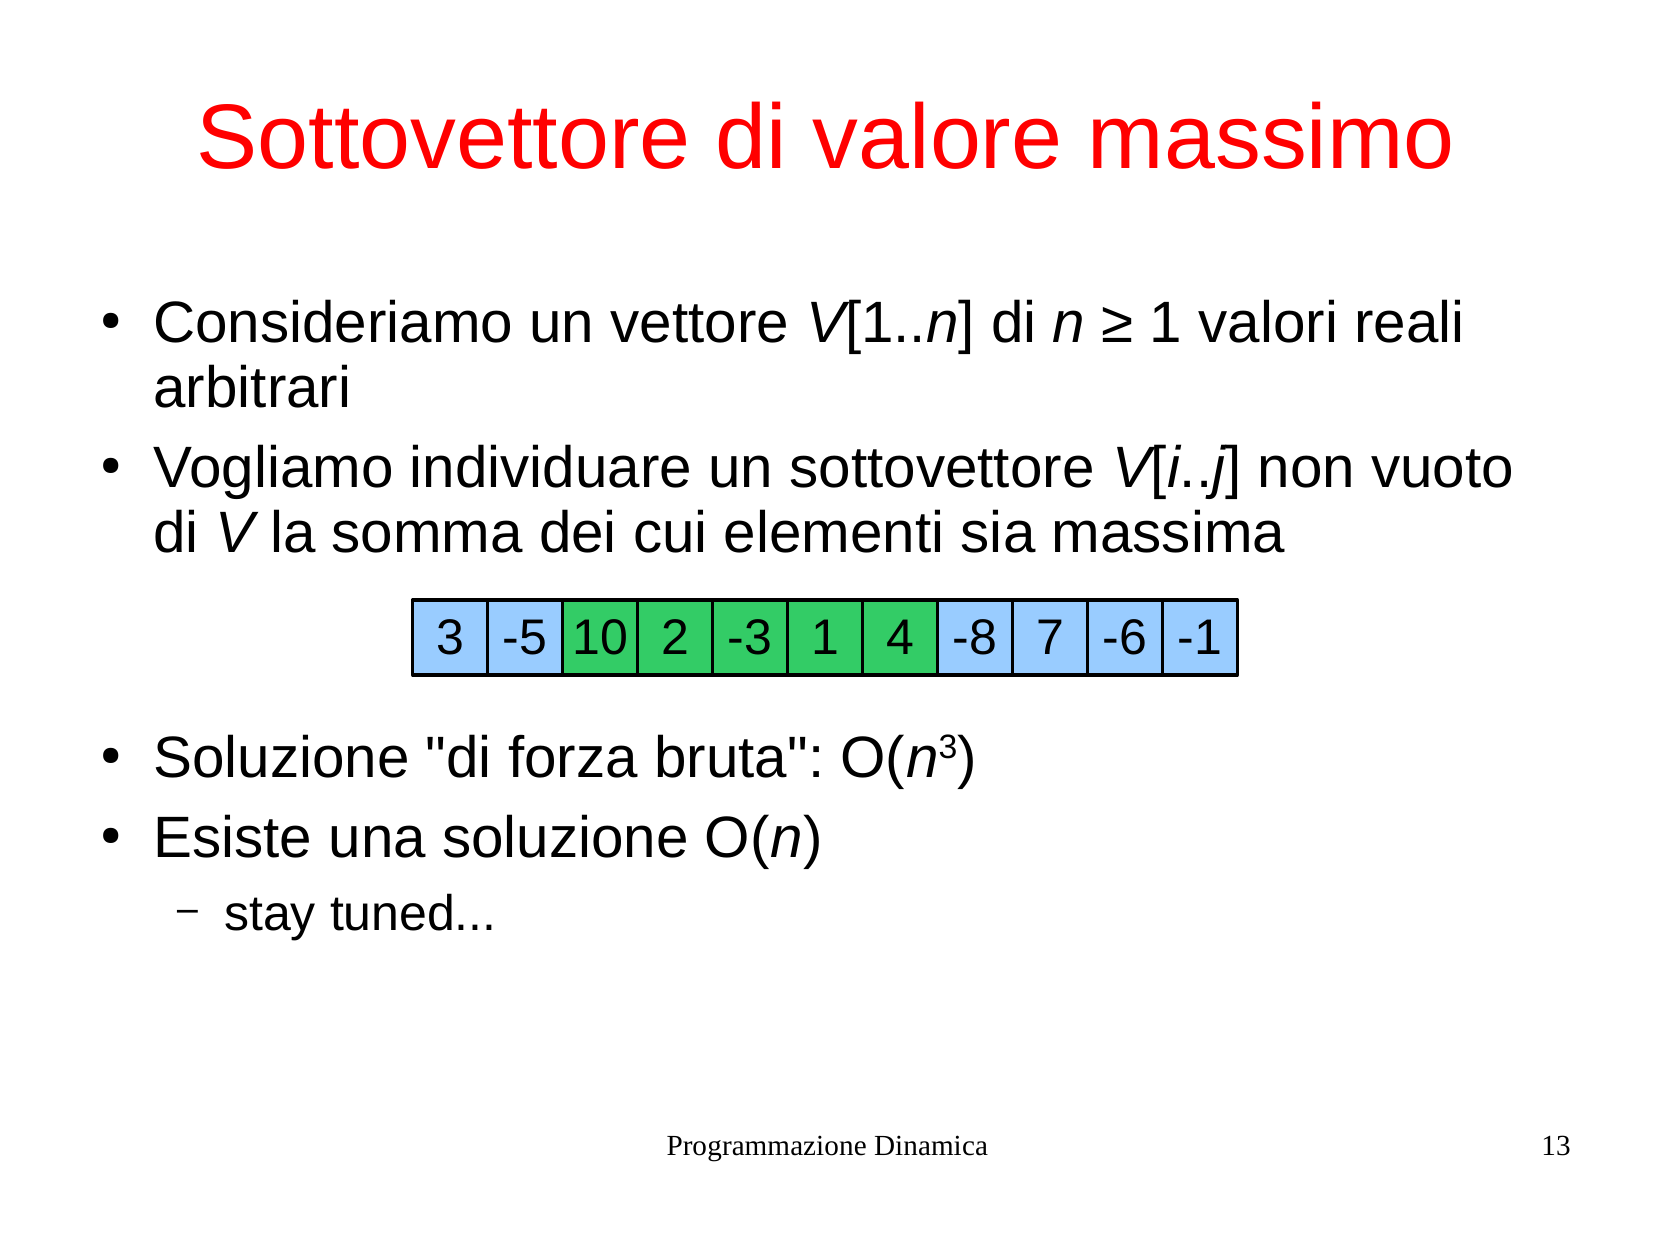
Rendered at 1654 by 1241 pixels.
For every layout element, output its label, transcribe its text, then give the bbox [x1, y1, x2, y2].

text_box 4 [862, 600, 937, 676]
list Consideriamo un vettore V[1..n] di n ≥ 1 valori reali arbitrari Vogliamo individuare un sottovettore V[i..j] non vuoto di V la somma dei cui elementi sia massima Soluzione "di forza bruta": O(n3) Esiste una soluzione O(n) stay tuned... [82, 290, 1571, 1109]
text_box -6 [1087, 600, 1162, 676]
text_box 1 [787, 600, 862, 676]
text_box 7 [1012, 600, 1087, 676]
text_box -1 [1162, 600, 1238, 676]
text_box 3 [412, 600, 487, 676]
text_box 10 [562, 600, 637, 676]
text_box -5 [487, 600, 562, 676]
text_box -3 [712, 600, 787, 676]
text_box 2 [637, 600, 712, 676]
title Sottovettore di valore massimo [82, 49, 1571, 226]
text_box -8 [937, 600, 1012, 676]
